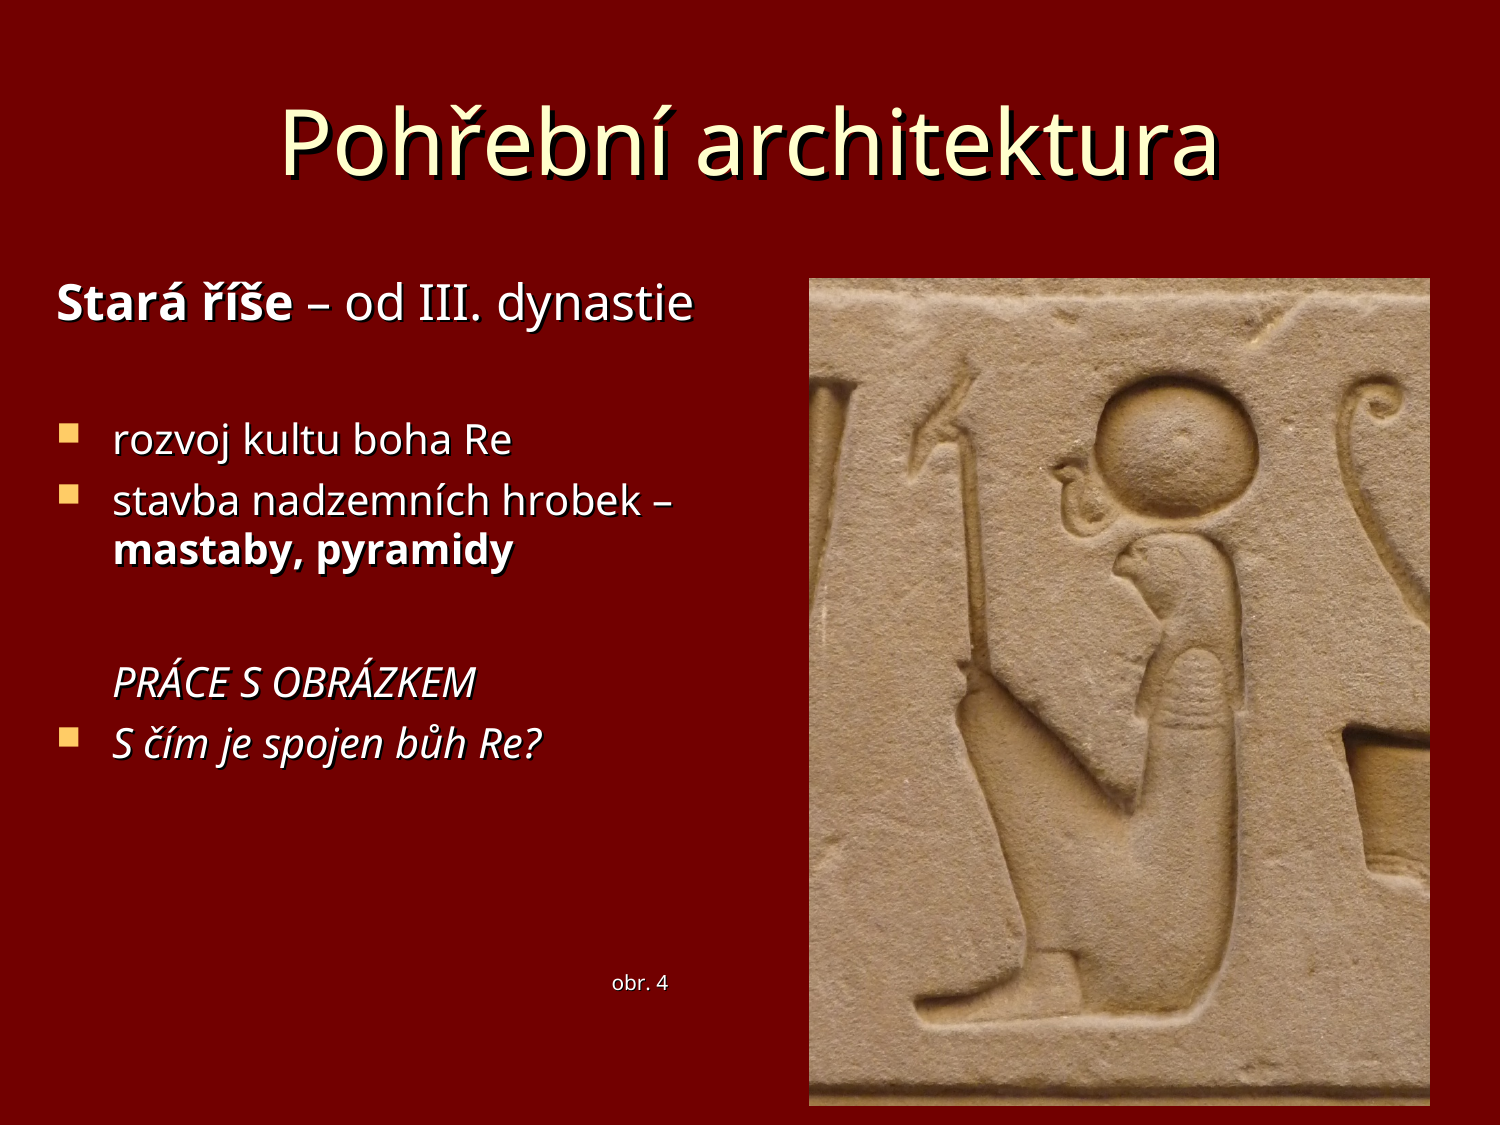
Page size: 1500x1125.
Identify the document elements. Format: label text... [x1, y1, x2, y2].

text_box [809, 278, 1430, 1106]
list Stará říše – od III. dynastie rozvoj kultu boha Re stavba nadzemních hrobek – mastaby, pyramidy PRÁCE S OBRÁZKEM S čím je spojen bůh Re? obr. 4 [41, 262, 810, 1080]
title Pohřební architektura [75, 45, 1426, 233]
